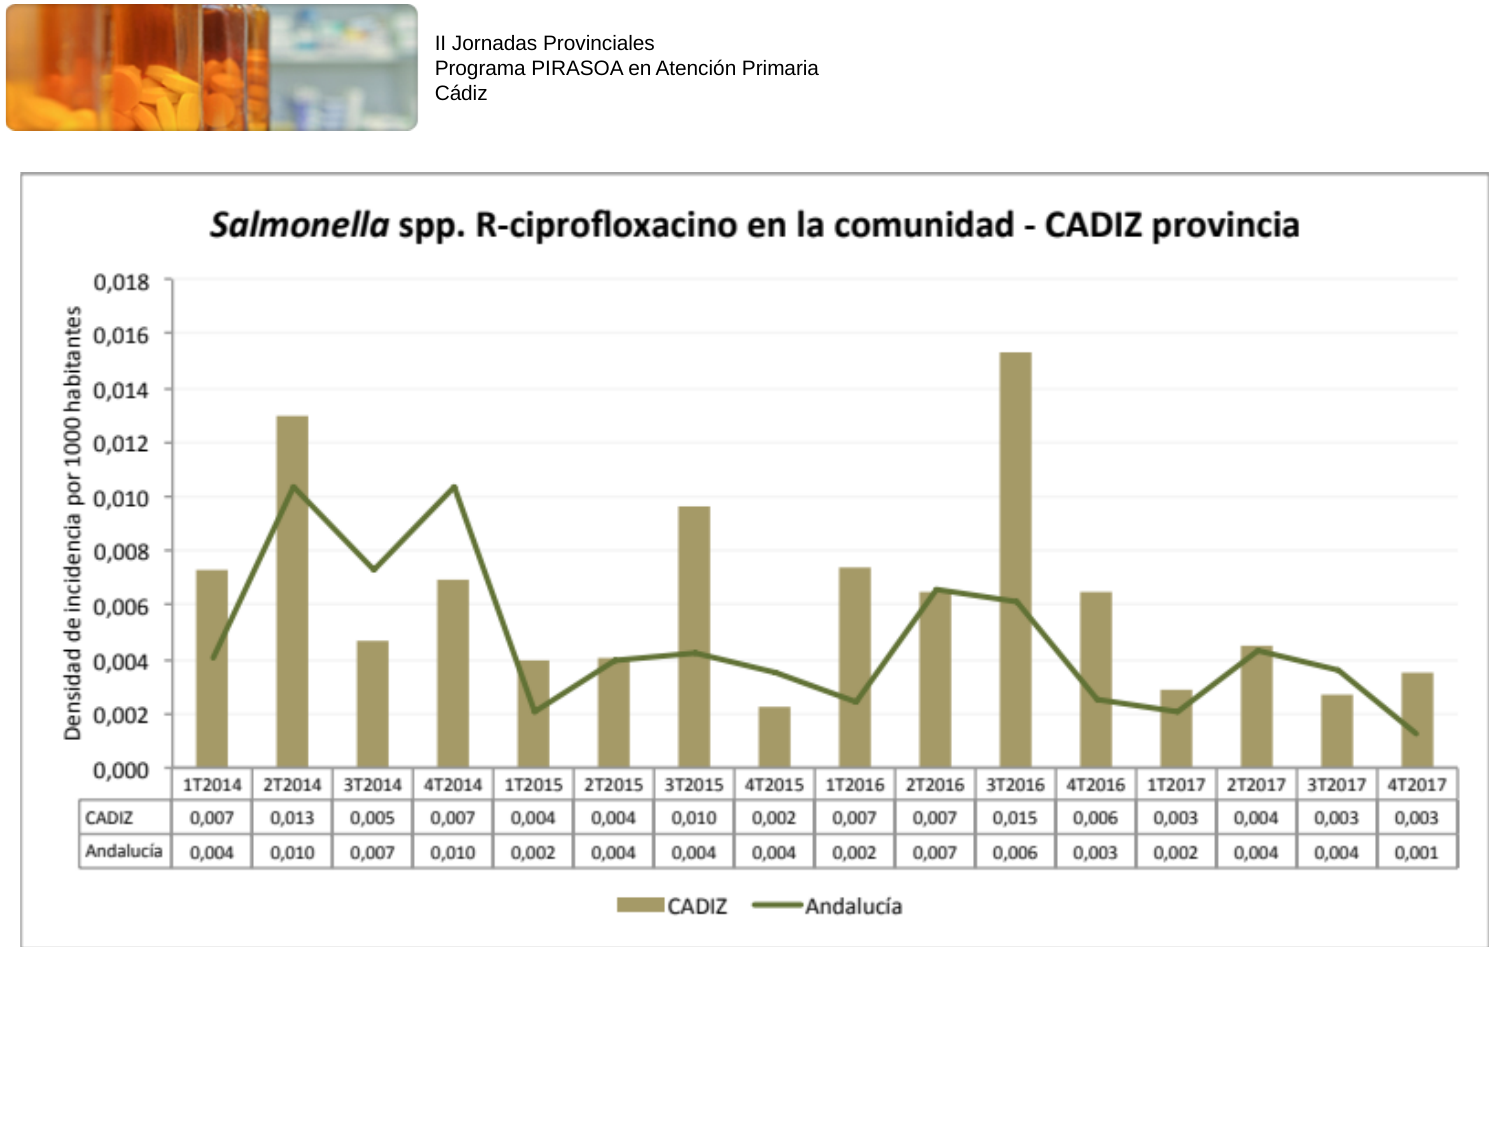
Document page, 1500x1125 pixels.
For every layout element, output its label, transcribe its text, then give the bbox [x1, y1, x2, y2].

picture [5, 4, 420, 131]
picture [20, 171, 1489, 947]
text_box II Jornadas Provinciales Programa PIRASOA en Atención Primaria Cádiz [420, 22, 882, 112]
